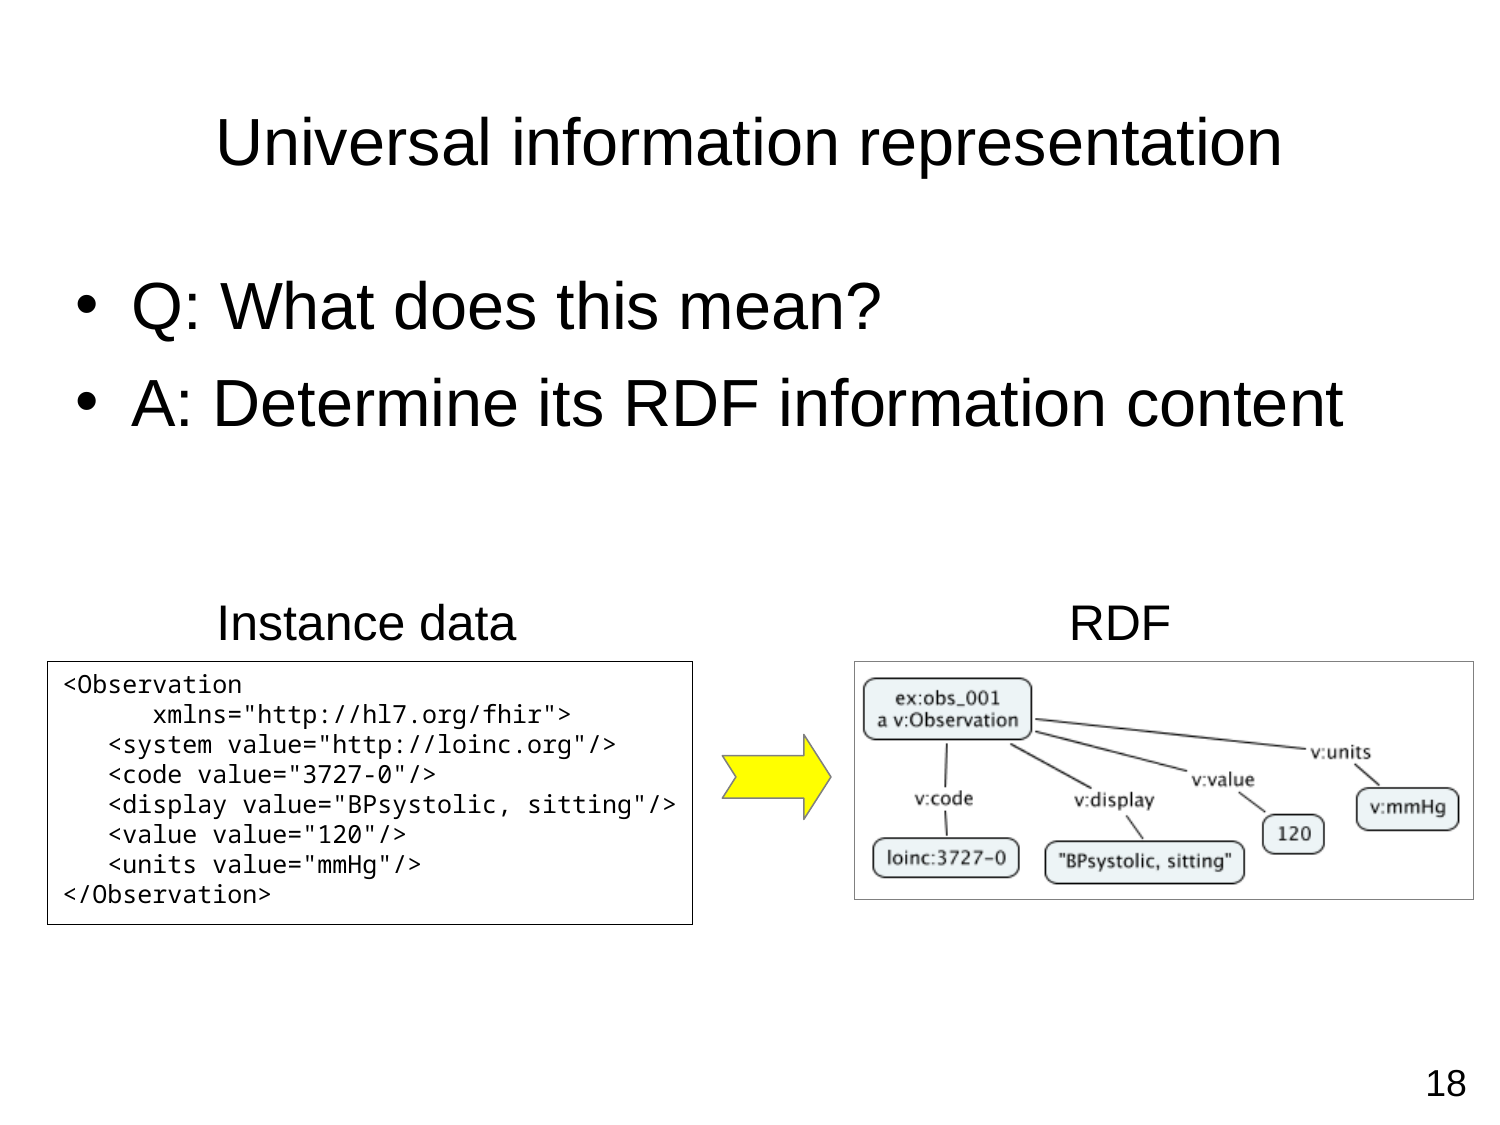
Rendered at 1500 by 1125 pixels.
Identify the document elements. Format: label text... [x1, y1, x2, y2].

list Q: What does this mean? A: Determine its RDF information content [855, 662, 1395, 670]
text_box RDF [1054, 582, 1187, 658]
list Q: What does this mean? A: Determine its RDF information content [75, 263, 1395, 916]
list Q: What does this mean? A: Determine its RDF information content [855, 894, 1395, 899]
text_box Instance data [201, 582, 532, 658]
picture [855, 670, 1469, 894]
text_box [722, 734, 831, 820]
text_box <Observation xmlns="http://hl7.org/fhir"> <system value="http://loinc.org"/> <code value="3727-0"/> <display value="BPsystolic, sitting"/> <value value="120"/> <units value="mmHg"/> </Observation> [47, 661, 693, 925]
title Universal information representation [75, 44, 1425, 233]
